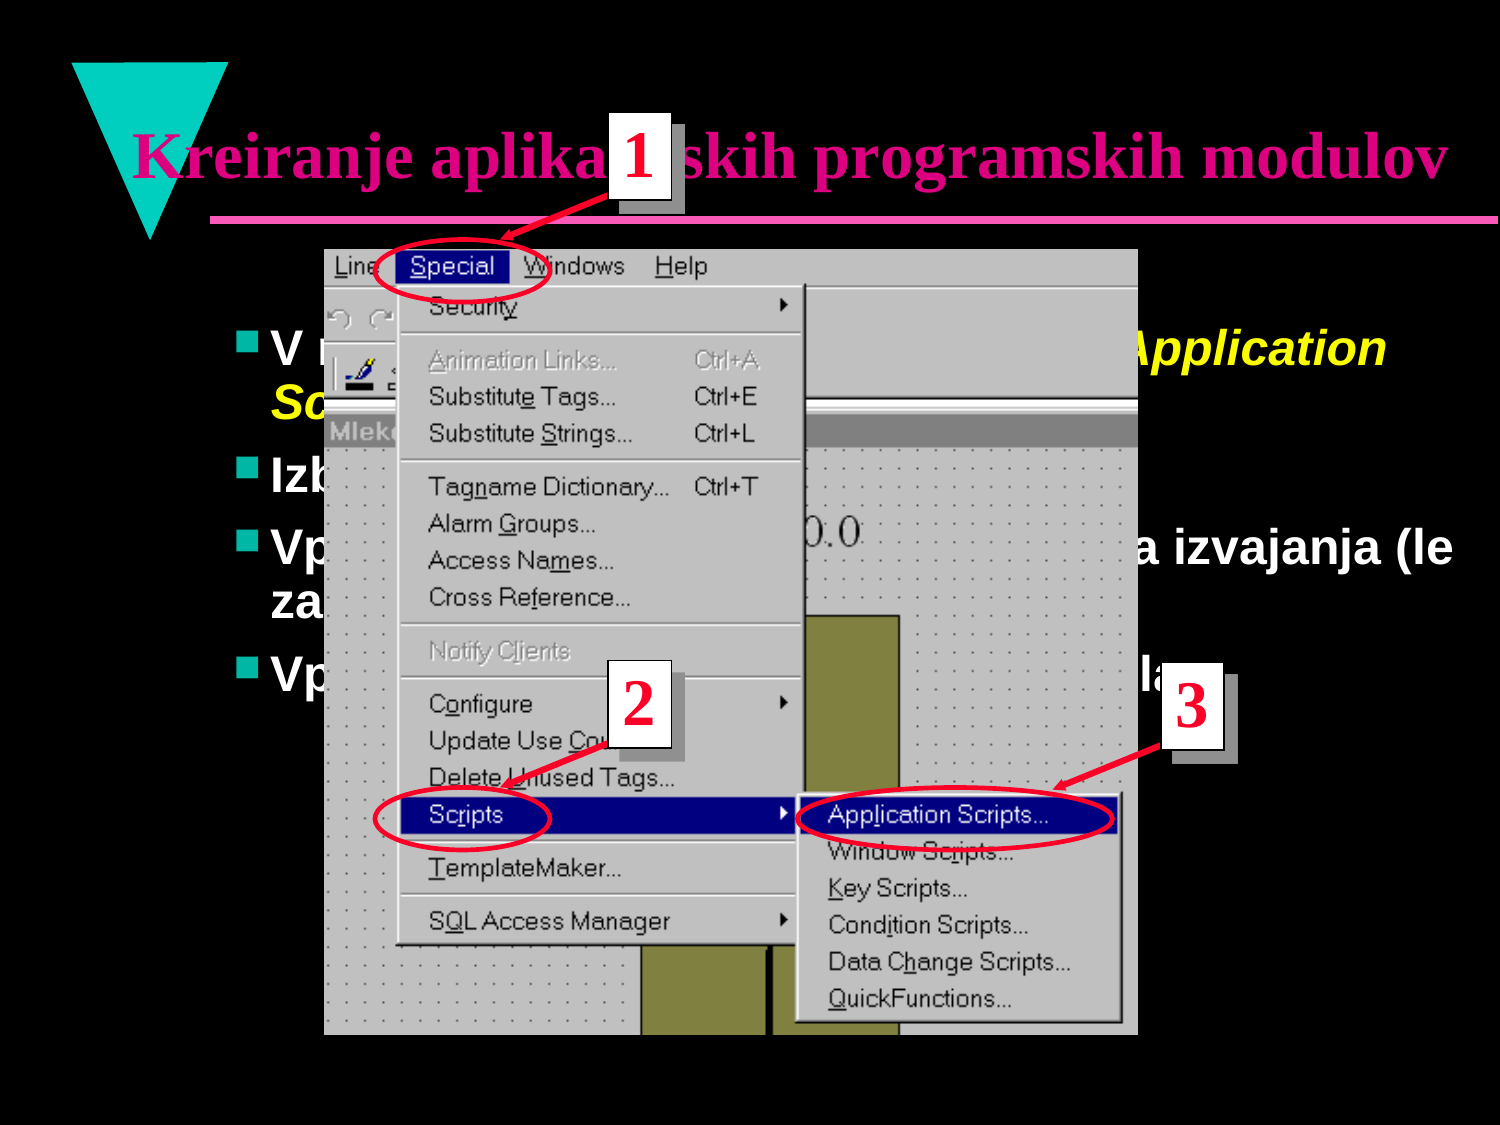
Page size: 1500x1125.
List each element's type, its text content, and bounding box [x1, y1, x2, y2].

chart [324, 249, 1138, 1035]
text_box 2 [608, 660, 672, 748]
list V meniju izberemo: Special/Scripts/Application Scripts Izberemo tip Vpišemo časovni interval ponavljanja izvajanja (le za While running tip) Vpišemo ukaze programskega modula [1138, 314, 1500, 990]
text_box 1 [608, 112, 672, 200]
chart [378, 249, 547, 299]
title Kreiranje aplikacijskih programskih modulov [117, 63, 1500, 251]
text_box 3 [1160, 662, 1224, 750]
list V meniju izberemo: Special/Scripts/Application Scripts Izberemo tip Vpišemo časovni interval ponavljanja izvajanja (le za While running tip) Vpišemo ukaze programskega modula [143, 314, 324, 990]
